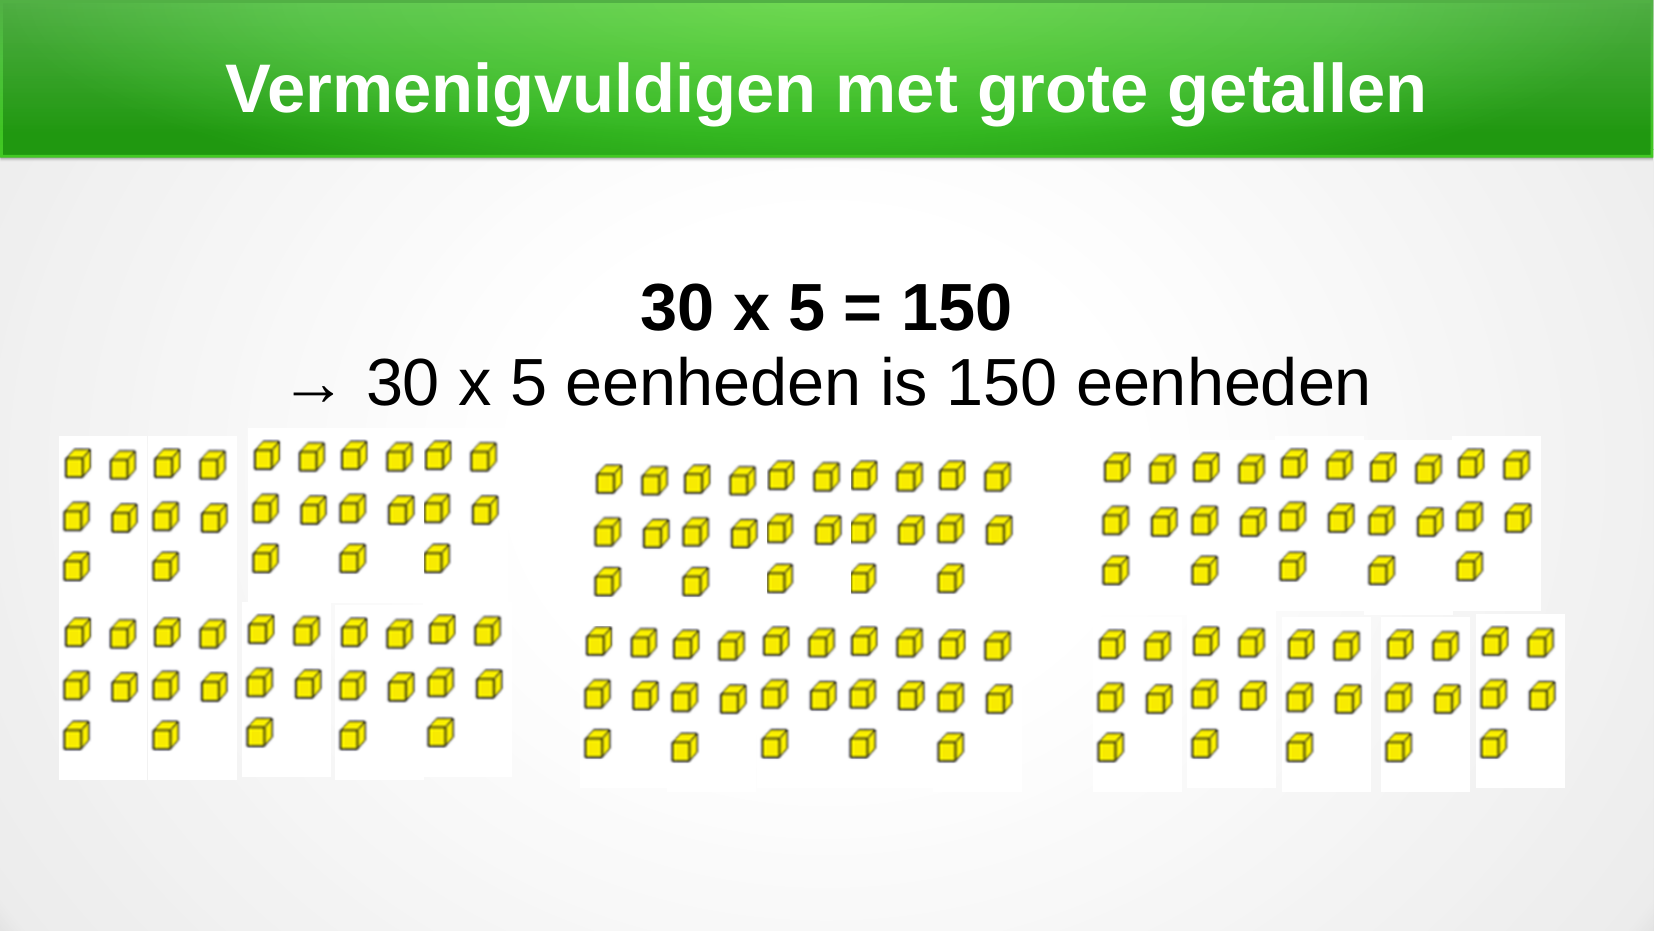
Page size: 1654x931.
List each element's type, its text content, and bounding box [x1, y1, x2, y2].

subtitle 30 x 5 = 150 → 30 x 5 eenheden is 150 eenheden [331, 603, 423, 764]
picture [148, 436, 237, 780]
picture [1093, 617, 1182, 792]
picture [1476, 614, 1565, 788]
title Vermenigvuldigen met grote getallen [82, 35, 1571, 142]
picture [59, 436, 147, 780]
picture [1381, 617, 1470, 792]
subtitle 30 x 5 = 150 → 30 x 5 eenheden is 150 eenheden [82, 224, 1571, 764]
picture [580, 448, 1022, 792]
picture [1282, 617, 1371, 792]
picture [242, 428, 512, 780]
picture [1098, 436, 1541, 788]
